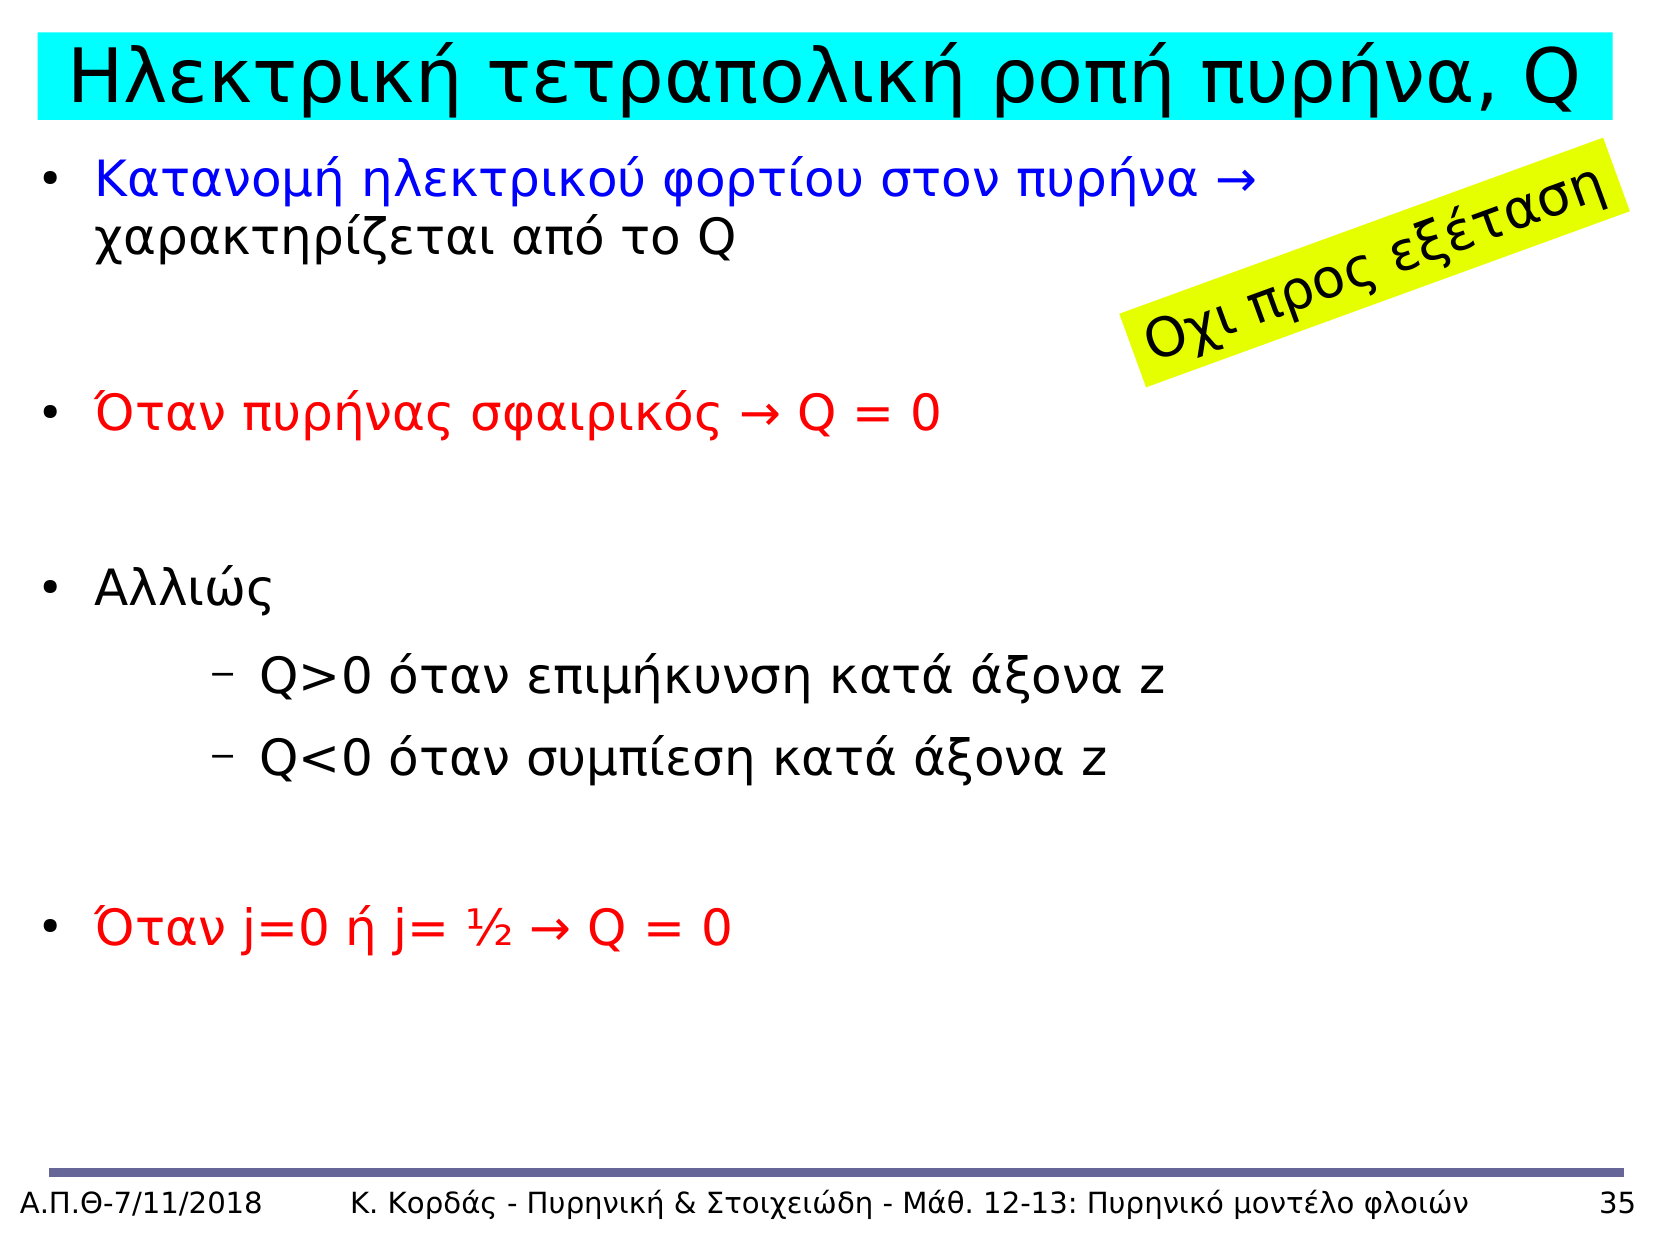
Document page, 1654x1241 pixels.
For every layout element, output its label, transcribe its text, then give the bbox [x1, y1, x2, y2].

text_box Οχι προς εξέταση [1119, 137, 1630, 388]
list Κατανομή ηλεκτρικού φορτίου στον πυρήνα → χαρακτηρίζεται από το Q Όταν πυρήνας σφαιρικός → Q = 0 Αλλιώς Q>0 όταν επιμήκυνση κατά άξονα z Q<0 όταν συμπίεση κατά άξονα z Όταν j=0 ή j= ½ → Q = 0 [23, 150, 1554, 1112]
title Ηλεκτρική τετραπολική ροπή πυρήνα, Q [37, 32, 1613, 120]
